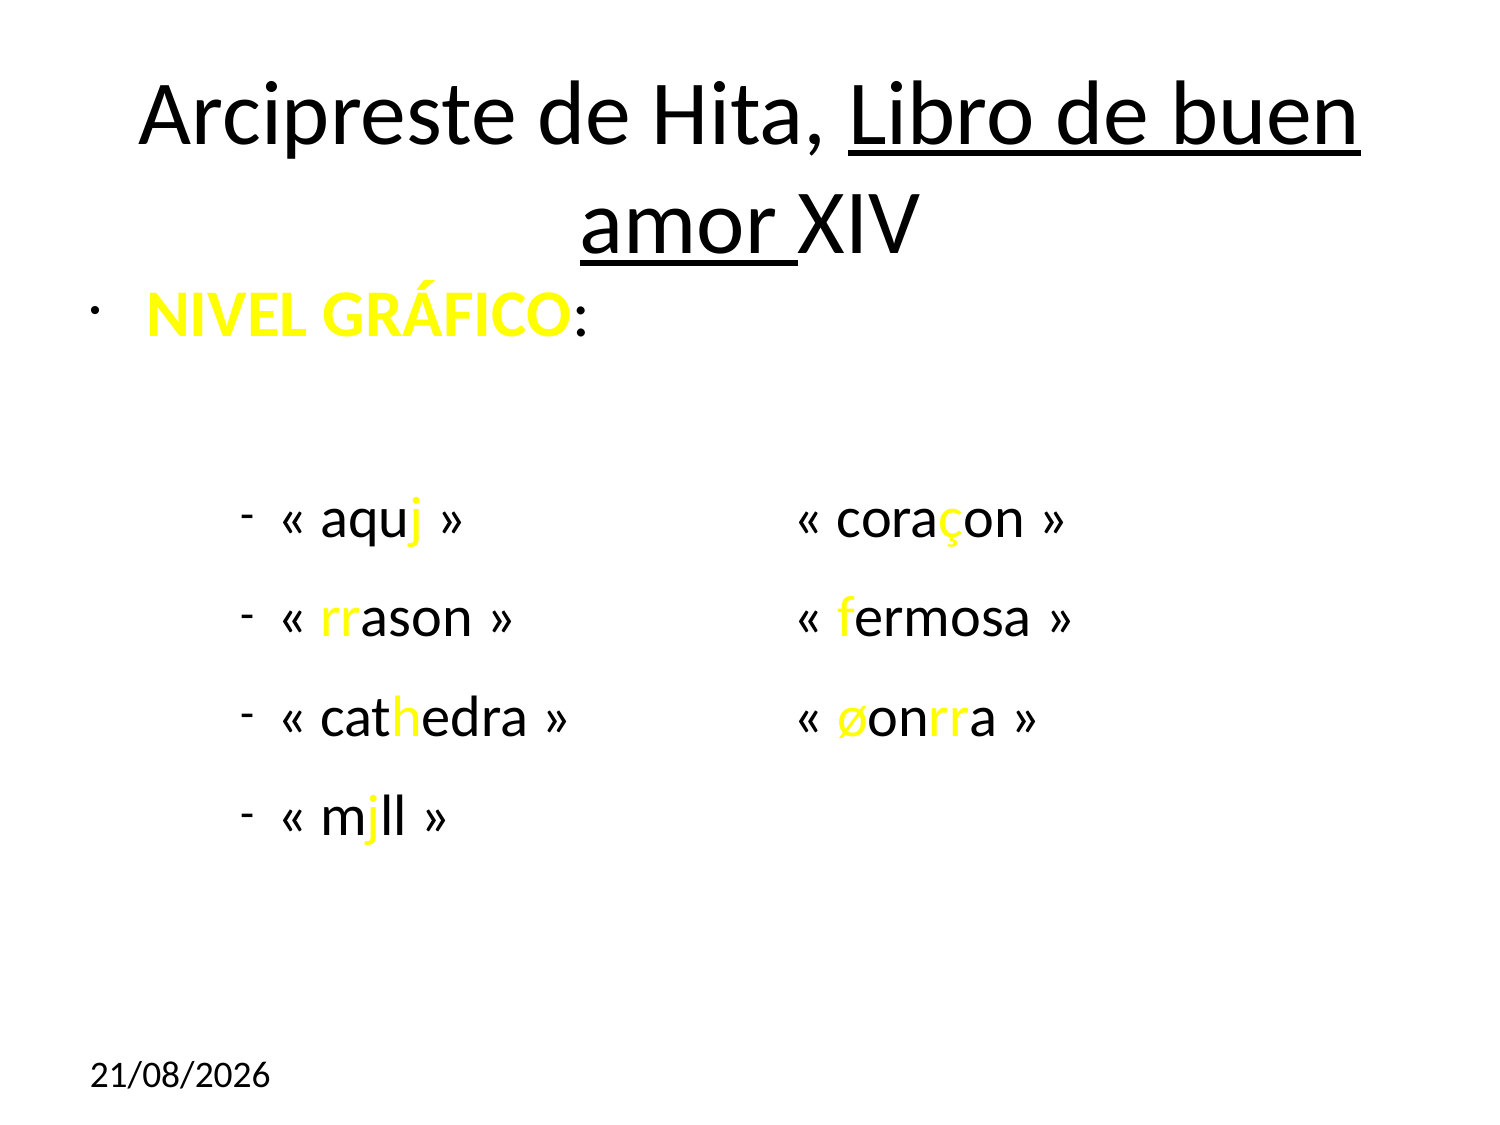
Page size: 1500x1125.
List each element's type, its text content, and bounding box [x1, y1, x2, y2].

title Arcipreste de Hita, Libro de buen amor XIV [75, 45, 1425, 233]
list NIVEL GRÁFICO: « aquj » « coraçon » « rrason » « fermosa » « cathedra » « øonrra » « mjll » [75, 262, 1425, 1005]
